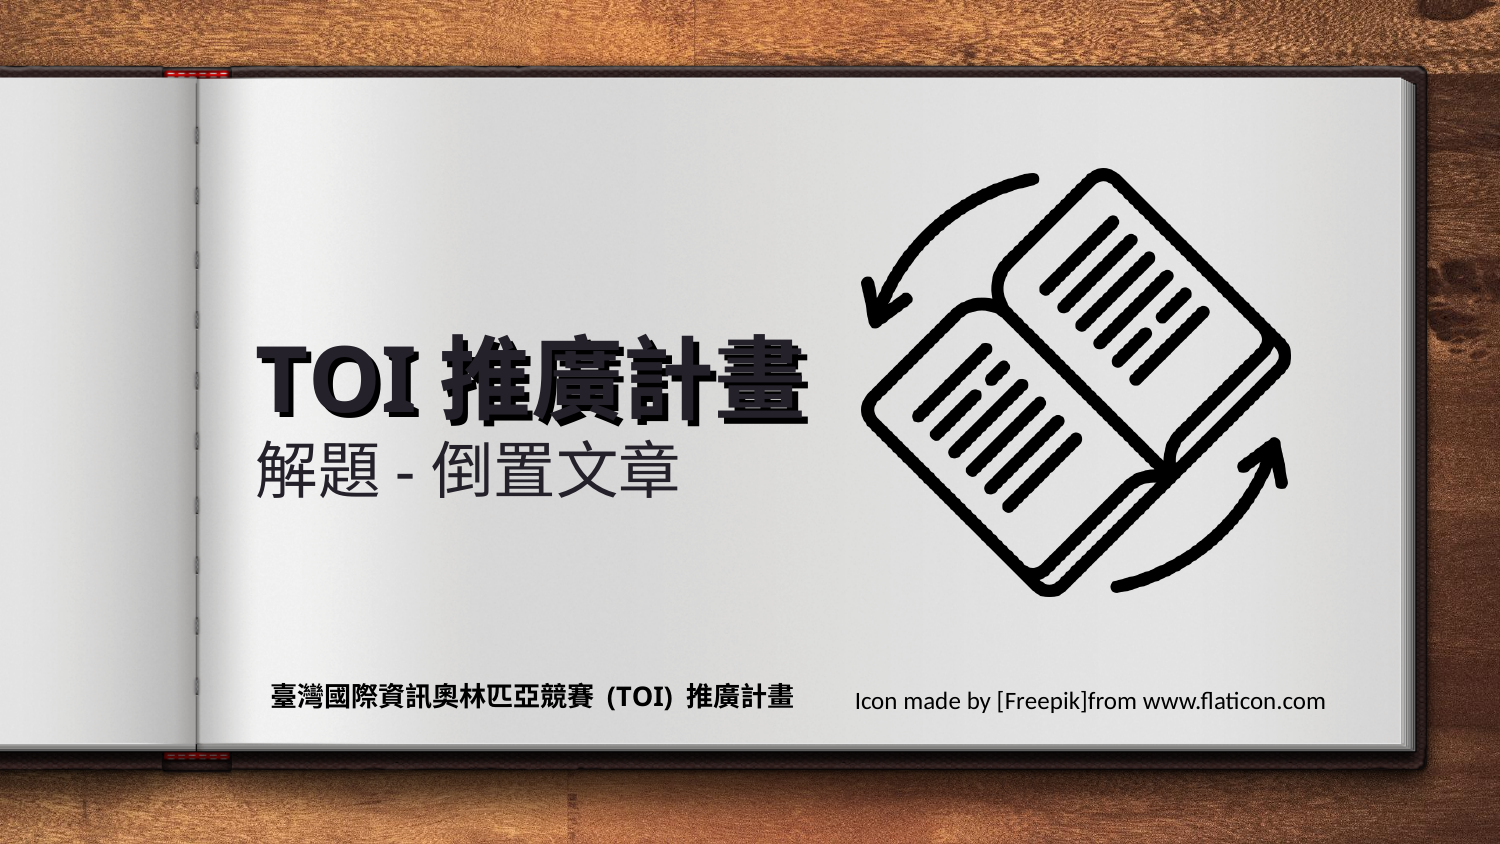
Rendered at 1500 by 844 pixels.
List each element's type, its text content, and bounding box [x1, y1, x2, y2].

title TOI推廣計畫 解題-倒置文章 [240, 262, 861, 565]
text_box Icon made by [Freepik]from www.flaticon.com [840, 677, 1364, 722]
picture [861, 168, 1291, 597]
